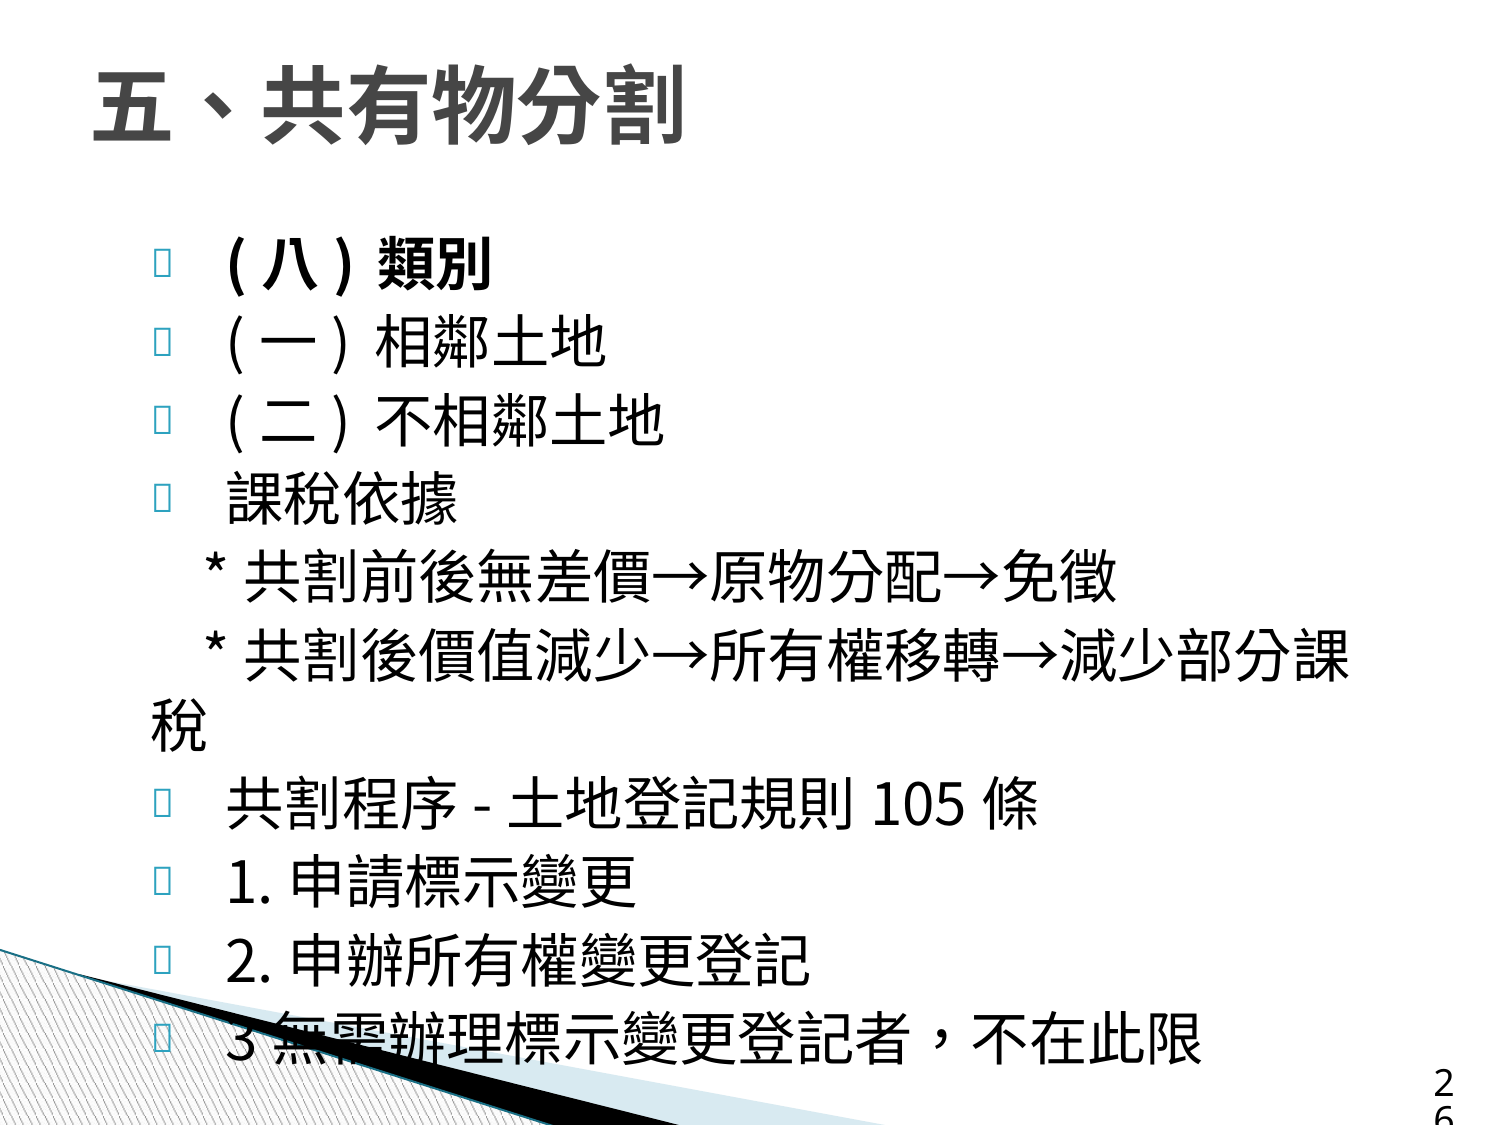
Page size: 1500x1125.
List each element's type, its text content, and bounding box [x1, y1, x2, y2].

title 五、共有物分割 [75, 45, 1425, 233]
picture [0, 952, 543, 1125]
list (八)類別 (一)相鄰土地 (二)不相鄰土地 課稅依據 *共割前後無差價→原物分配→免徵 *共割後價值減少→所有權移轉→減少部分課稅 共割程序-土地登記規則105條 1.申請標示變更 2.申辦所有權變更登記 3無需辦理標示變更登記者，不在此限 [135, 233, 1388, 905]
slide_number <編號> [1418, 1051, 1479, 1112]
